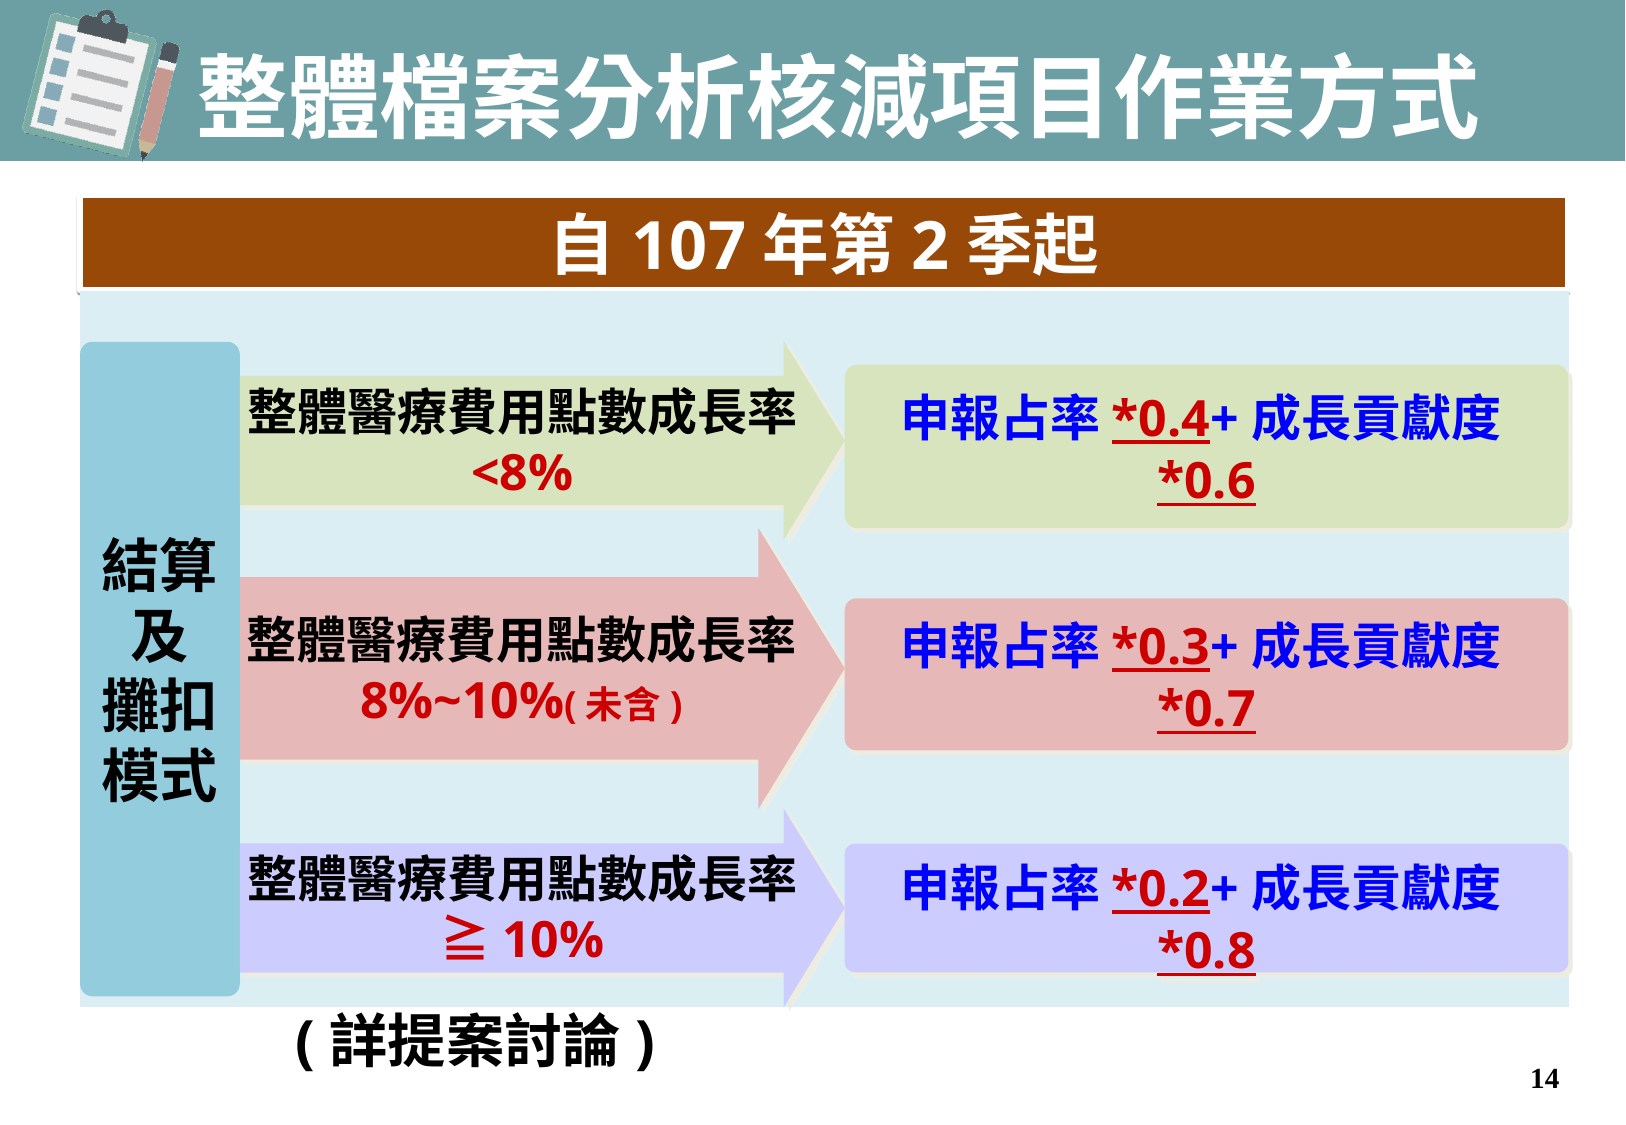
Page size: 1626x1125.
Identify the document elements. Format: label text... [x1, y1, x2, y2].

text_box 申報占率*0.4+成長貢獻度*0.6 [844, 364, 1569, 529]
text_box [240, 444, 1569, 665]
text_box <編號> [1515, 1040, 1609, 1114]
text_box 結算及 攤扣模式 [80, 341, 240, 997]
text_box [240, 672, 1569, 905]
text_box [80, 291, 1569, 437]
text_box [80, 973, 783, 1007]
text_box 申報占率*0.3+成長貢獻度*0.7 [844, 598, 1569, 751]
text_box [785, 911, 1569, 1007]
text_box 申報占率*0.2+成長貢獻度*0.8 [844, 843, 1569, 973]
text_box 整體醫療費用點數成長率 ≧10% [239, 808, 844, 1008]
text_box 自107年第2季起 [80, 195, 1568, 290]
text_box 整體醫療費用點數成長率 8%~10%(未含) [239, 528, 844, 809]
title 整體檔案分析核減項目作業方式 [174, 30, 1503, 159]
picture [0, 0, 1625, 165]
text_box (詳提案討論) [281, 996, 670, 1082]
text_box 整體醫療費用點數成長率 <8% [239, 341, 844, 540]
